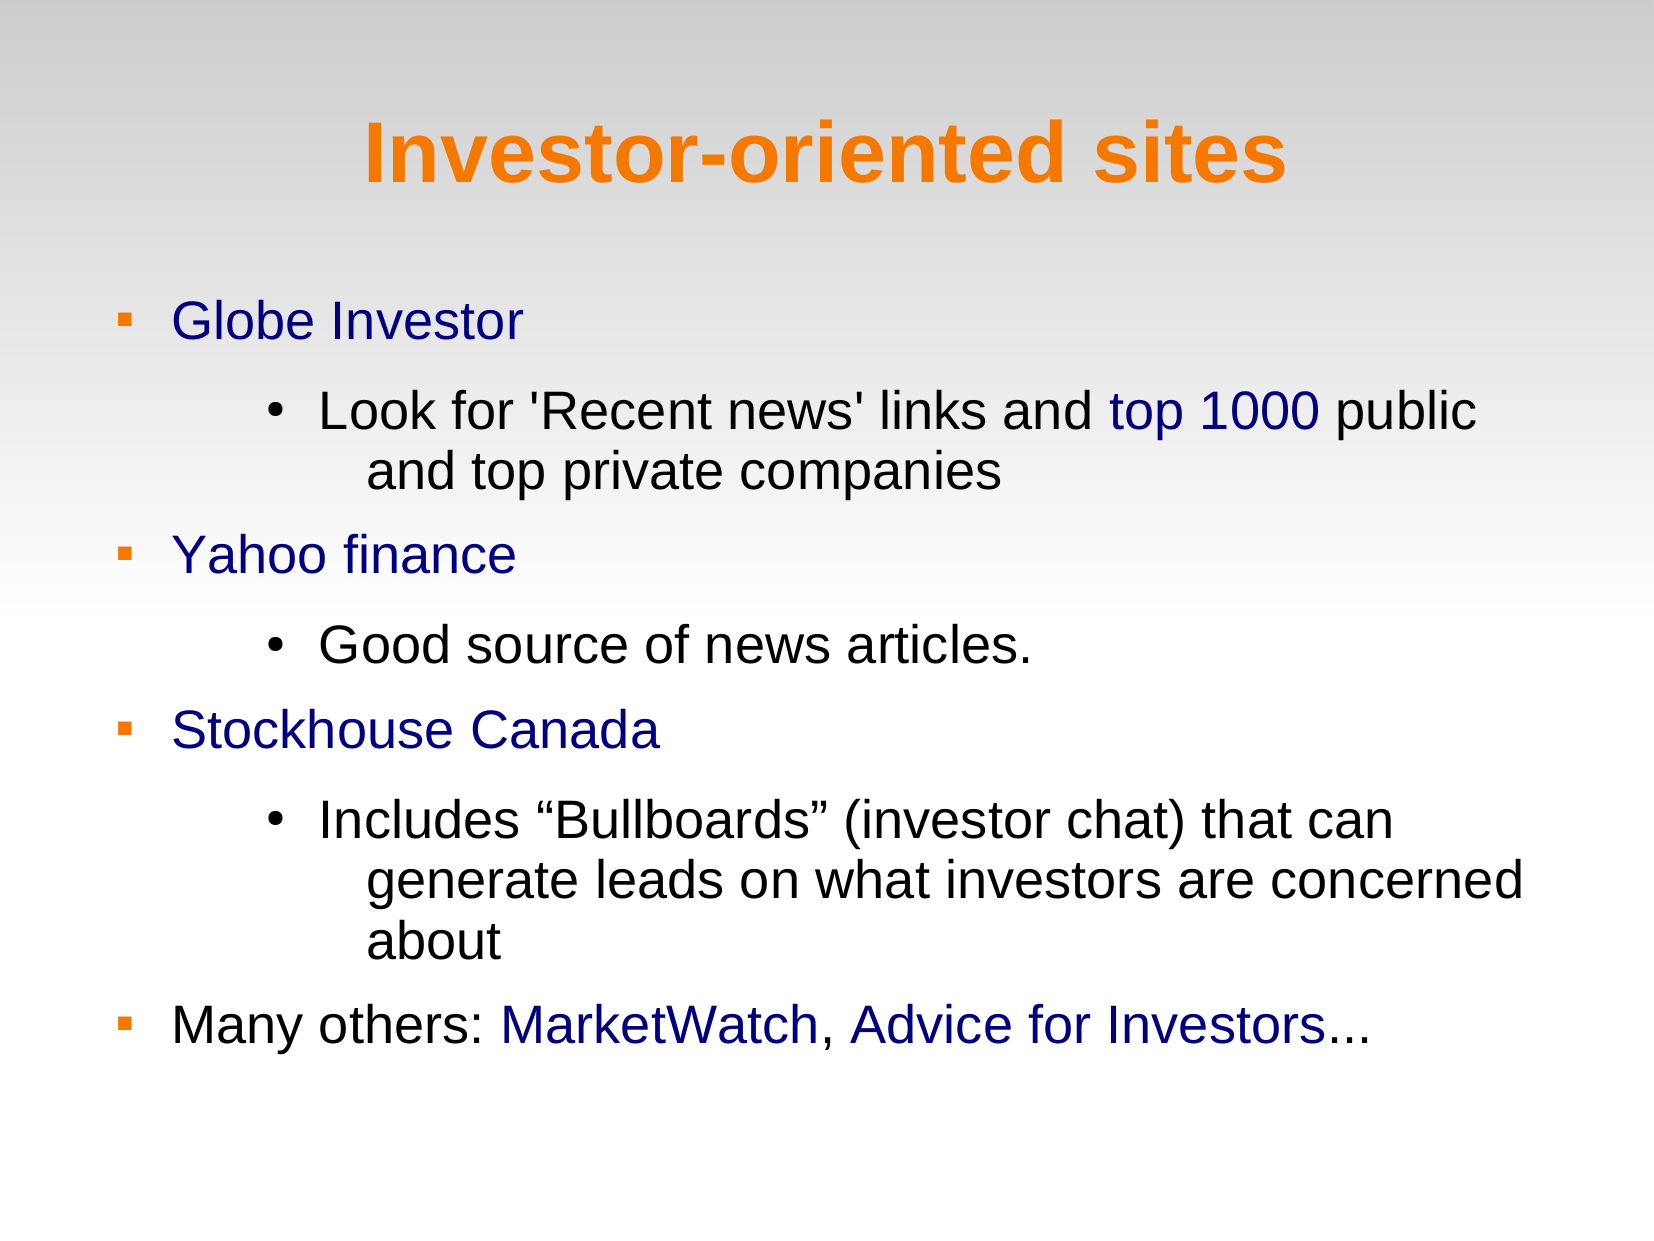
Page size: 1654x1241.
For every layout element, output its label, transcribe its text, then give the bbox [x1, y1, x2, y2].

title Investor-oriented sites [82, 49, 1571, 257]
list Globe Investor Look for 'Recent news' links and top 1000 public and top private companies Yahoo finance Good source of news articles. Stockhouse Canada Includes “Bullboards” (investor chat) that can generate leads on what investors are concerned about Many others: MarketWatch, Advice for Investors... [82, 290, 1571, 1109]
